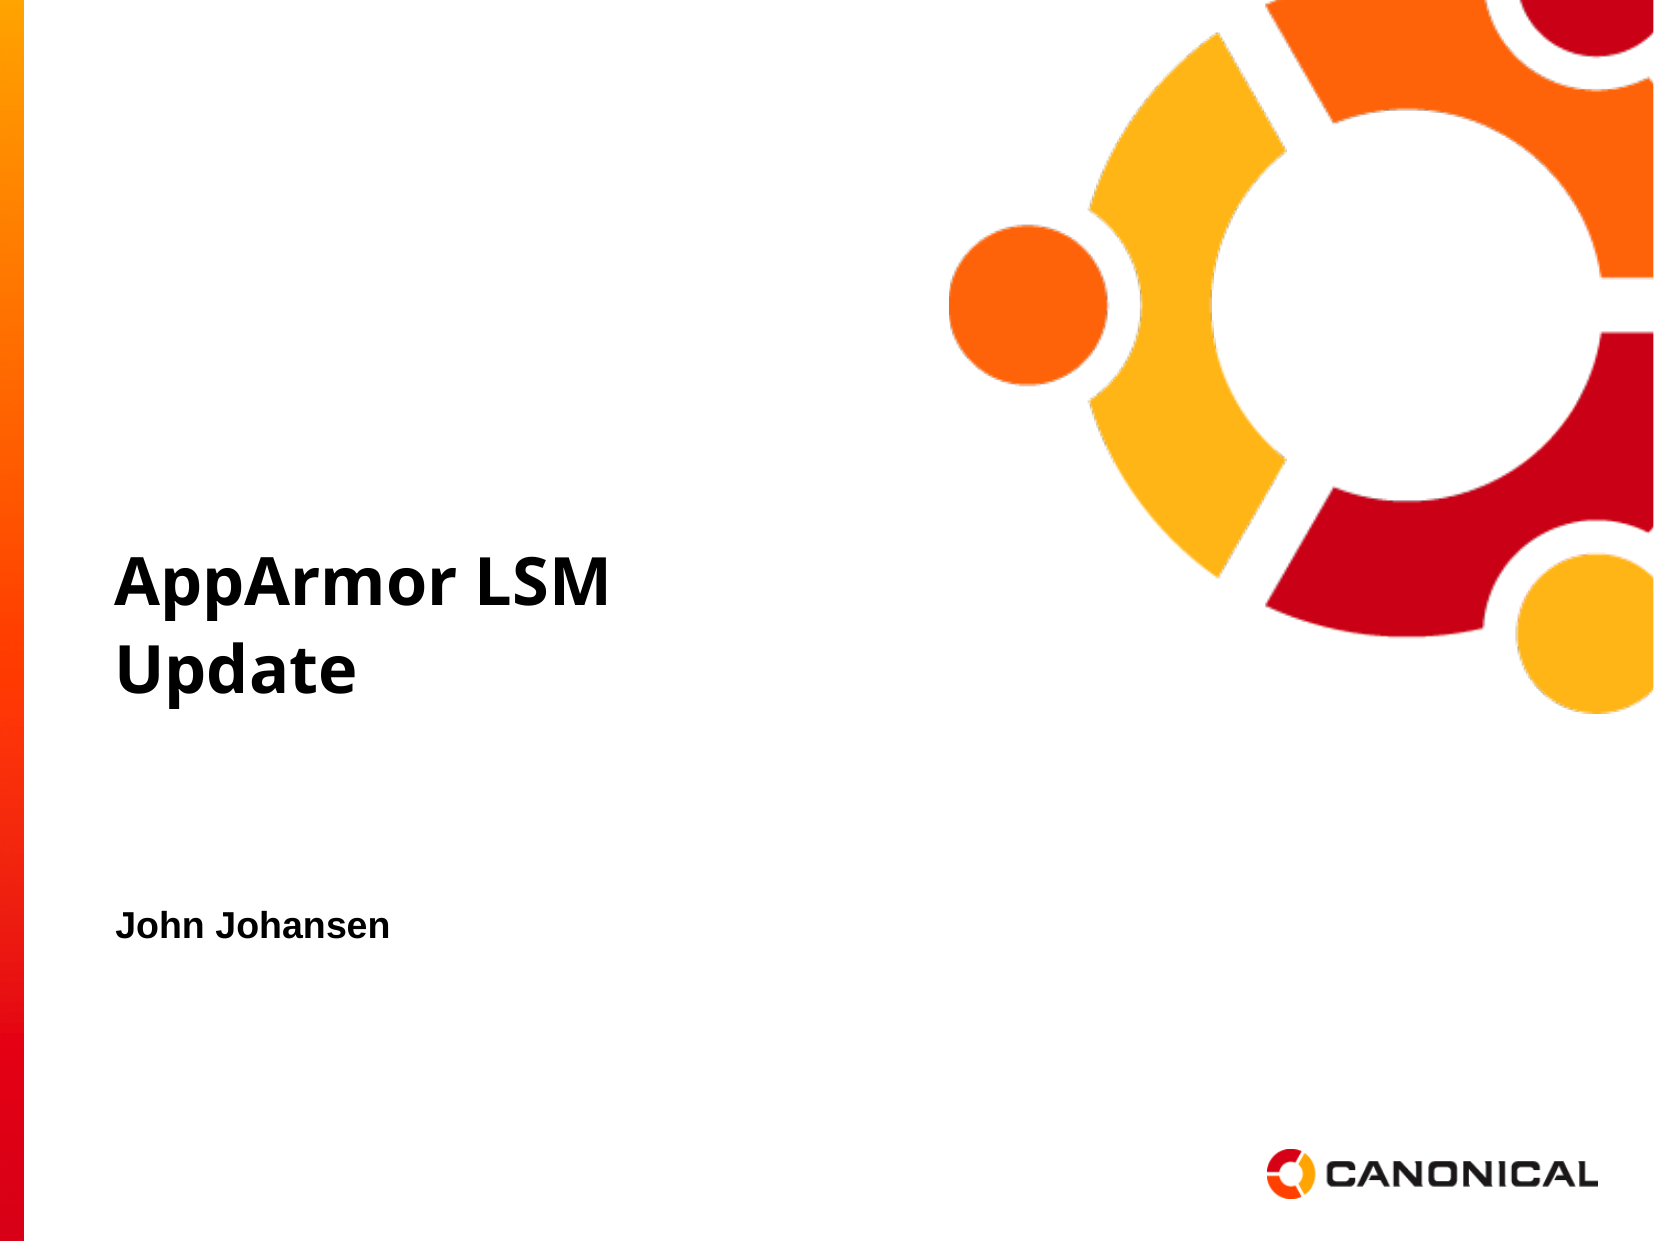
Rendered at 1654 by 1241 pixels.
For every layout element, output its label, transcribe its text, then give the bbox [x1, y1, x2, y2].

picture [1267, 1149, 1598, 1199]
text_box John Johansen [115, 905, 1501, 1047]
picture [949, 0, 1654, 714]
text_box AppArmor LSM Update [114, 530, 1504, 802]
picture [0, 0, 24, 1241]
